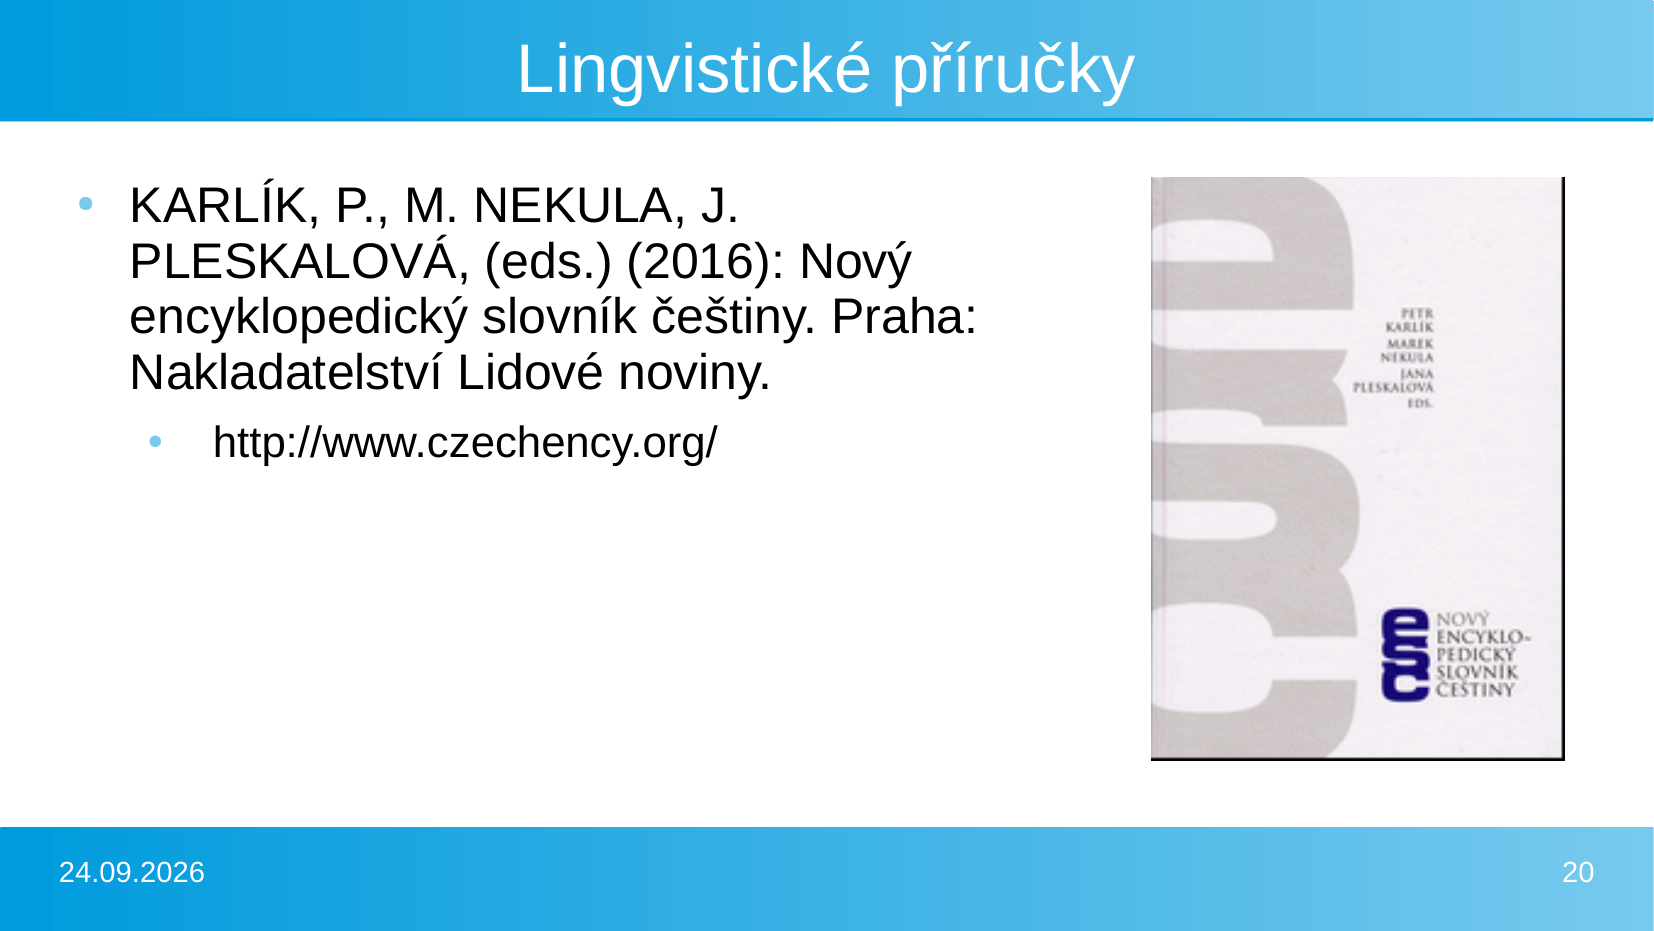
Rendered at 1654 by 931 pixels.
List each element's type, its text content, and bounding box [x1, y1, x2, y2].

picture [1151, 177, 1565, 761]
title Lingvistické příručky [59, 29, 1595, 108]
list KARLÍK, P., M. NEKULA, J. PLESKALOVÁ, (eds.) (2016): Nový encyklopedický slovník češtiny. Praha: Nakladatelství Lidové noviny. http://www.czechency.org/ [59, 177, 1093, 768]
